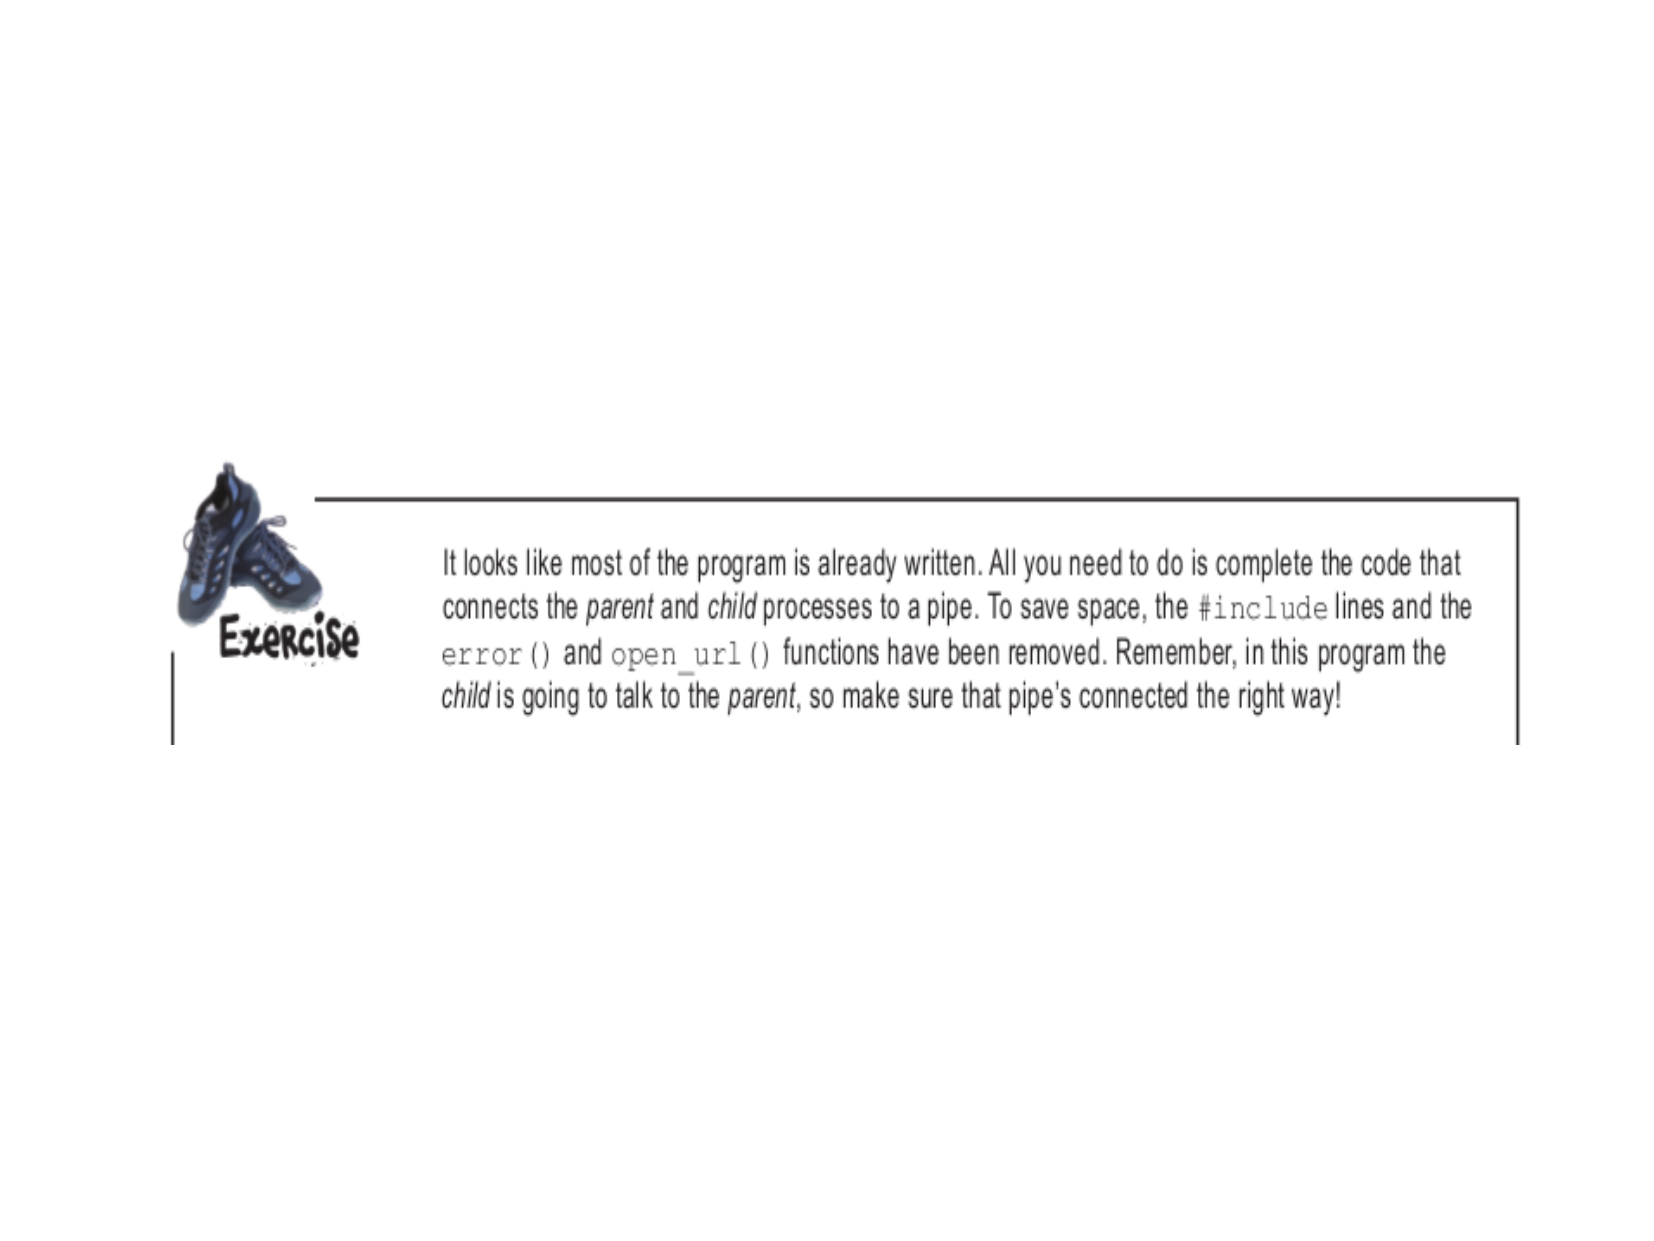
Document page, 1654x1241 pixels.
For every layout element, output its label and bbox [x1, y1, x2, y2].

picture [118, 436, 1548, 745]
